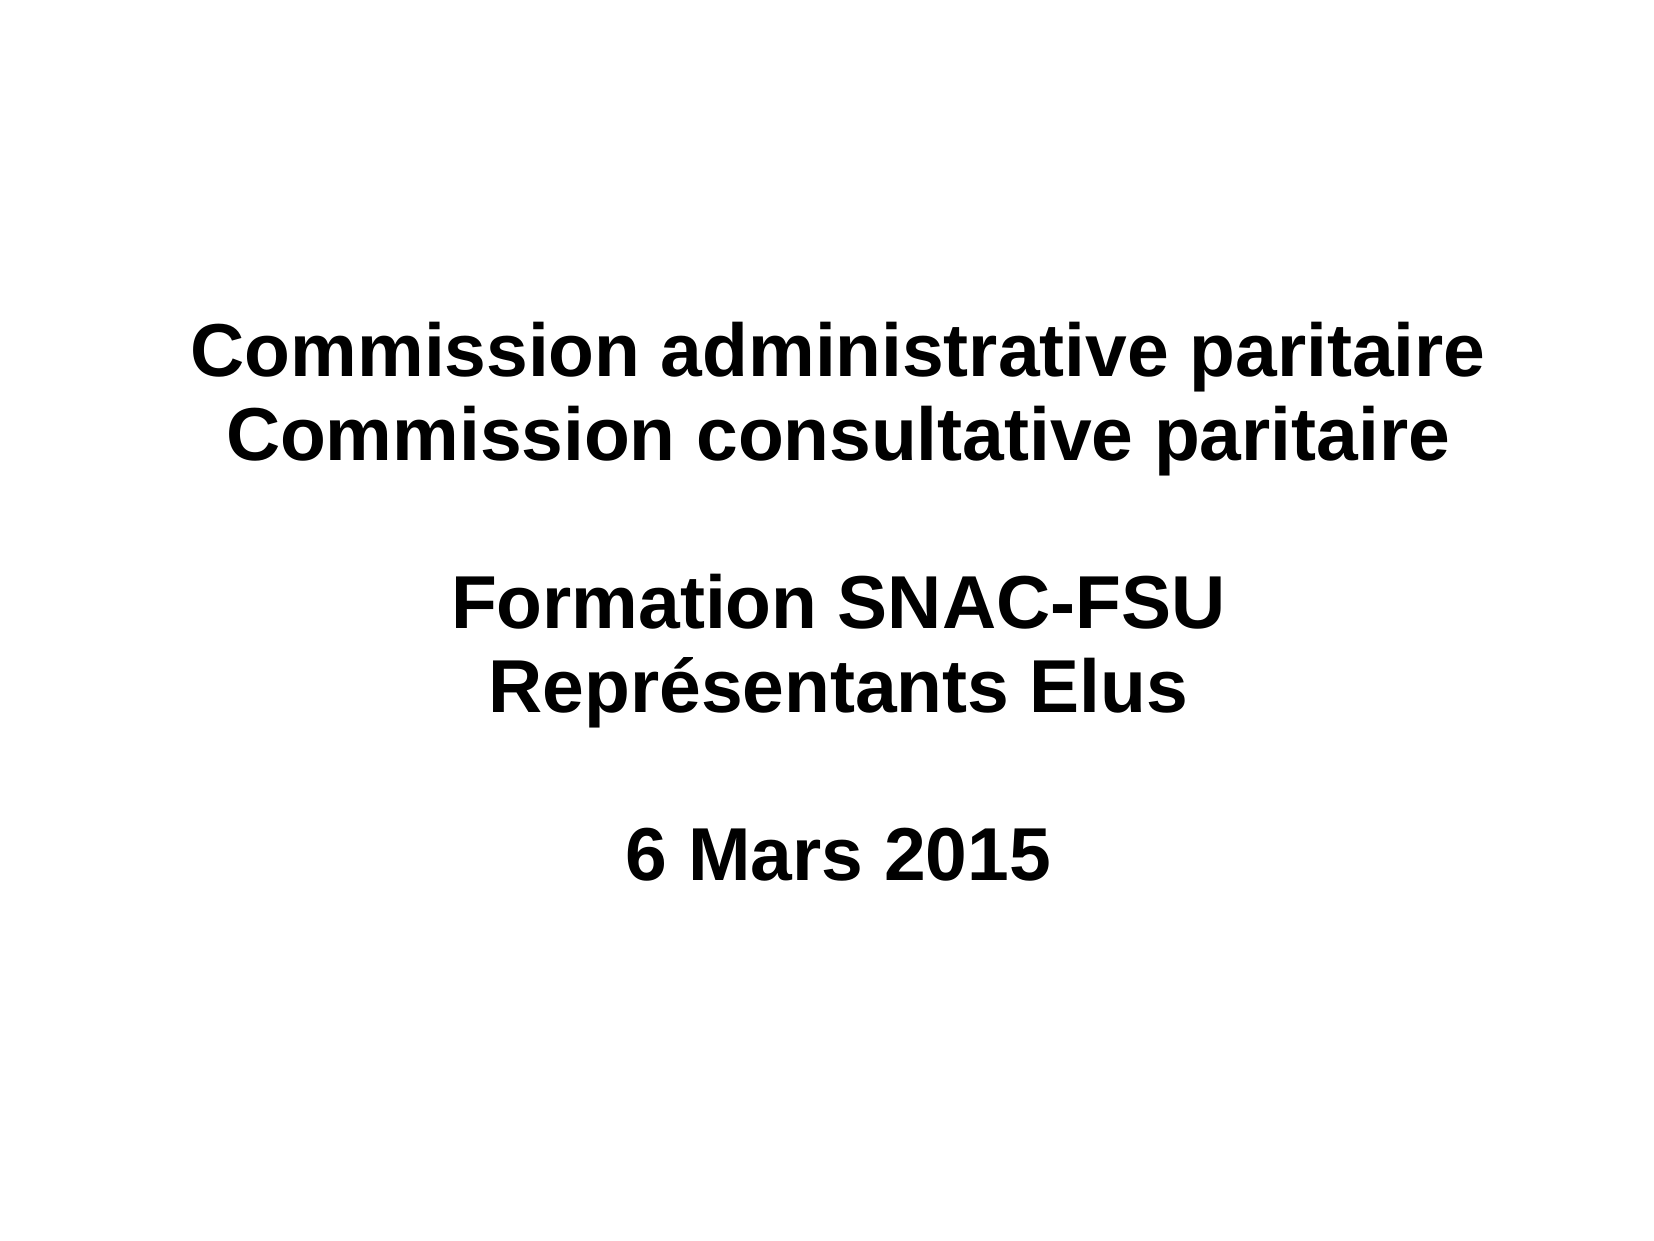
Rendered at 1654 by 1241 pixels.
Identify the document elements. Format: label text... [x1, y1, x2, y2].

subtitle Commission administrative paritaire Commission consultative paritaire Formation SNAC-FSU Représentants Elus 6 Mars 2015 [94, 200, 1583, 921]
